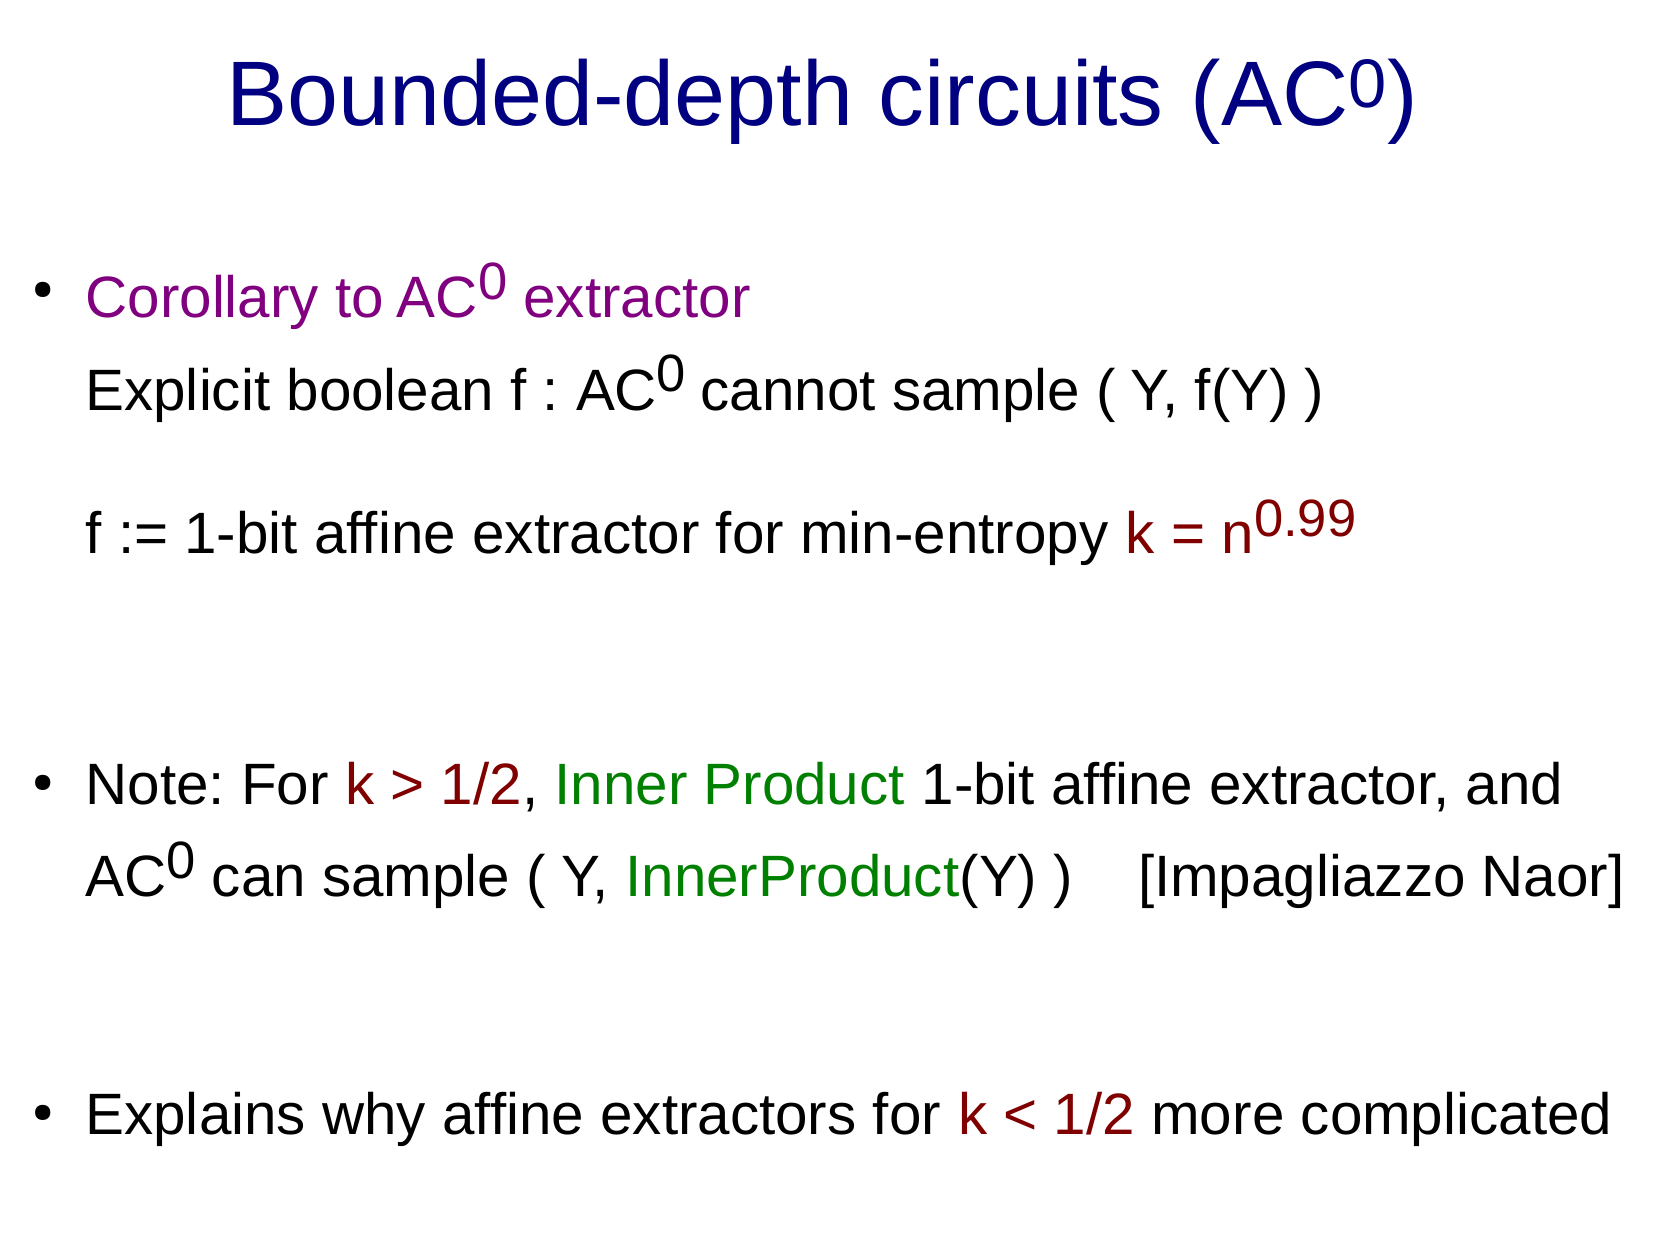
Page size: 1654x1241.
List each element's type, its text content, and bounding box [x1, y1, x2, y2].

title Bounded-depth circuits (AC0) [131, 0, 1538, 188]
list Corollary to AC0 extractor Explicit boolean f : AC0 cannot sample ( Y, f(Y) ) f := 1-bit affine extractor for min-entropy k = n0.99 Note: For k > 1/2, Inner Product 1-bit affine extractor, and AC0 can sample ( Y, InnerProduct(Y) ) [Impagliazzo Naor] Explains why affine extractors for k < 1/2 more complicated [0, 185, 1654, 1238]
